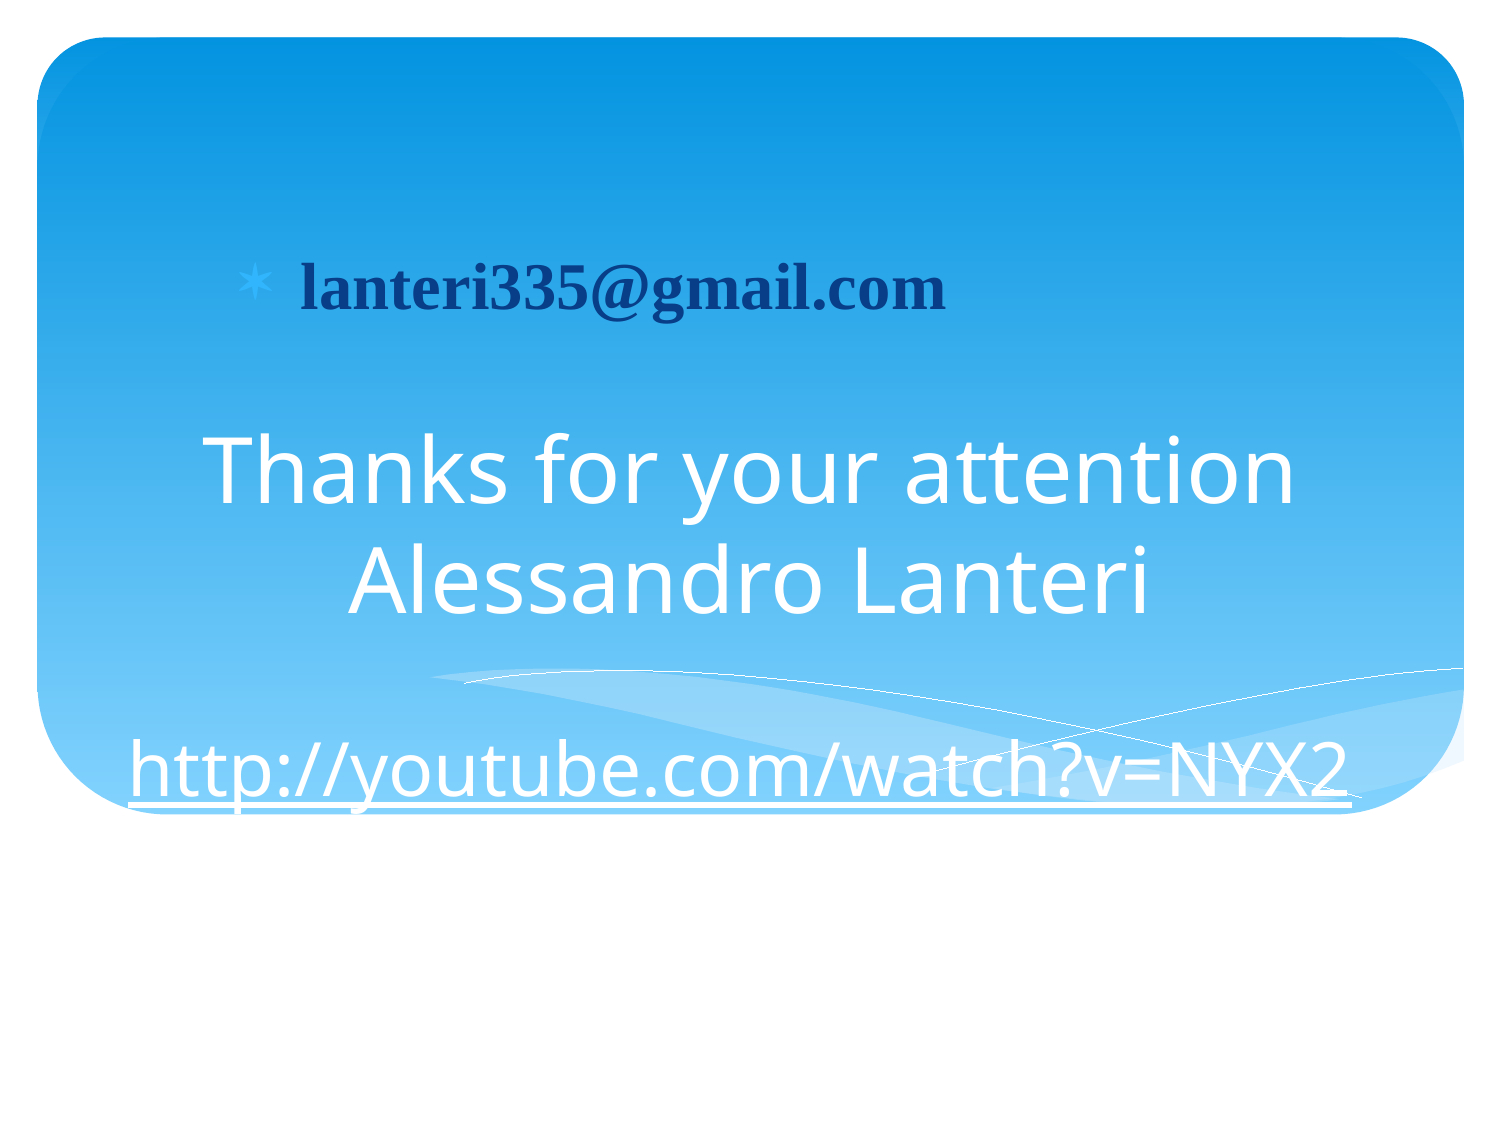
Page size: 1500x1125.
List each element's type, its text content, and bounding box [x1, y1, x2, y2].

list lanteri335@gmail.com [224, 235, 1278, 390]
title Thanks for your attention Alessandro Lanteri http://youtube.com/watch?v=NYX2Av1i_S4 [113, 404, 1389, 655]
